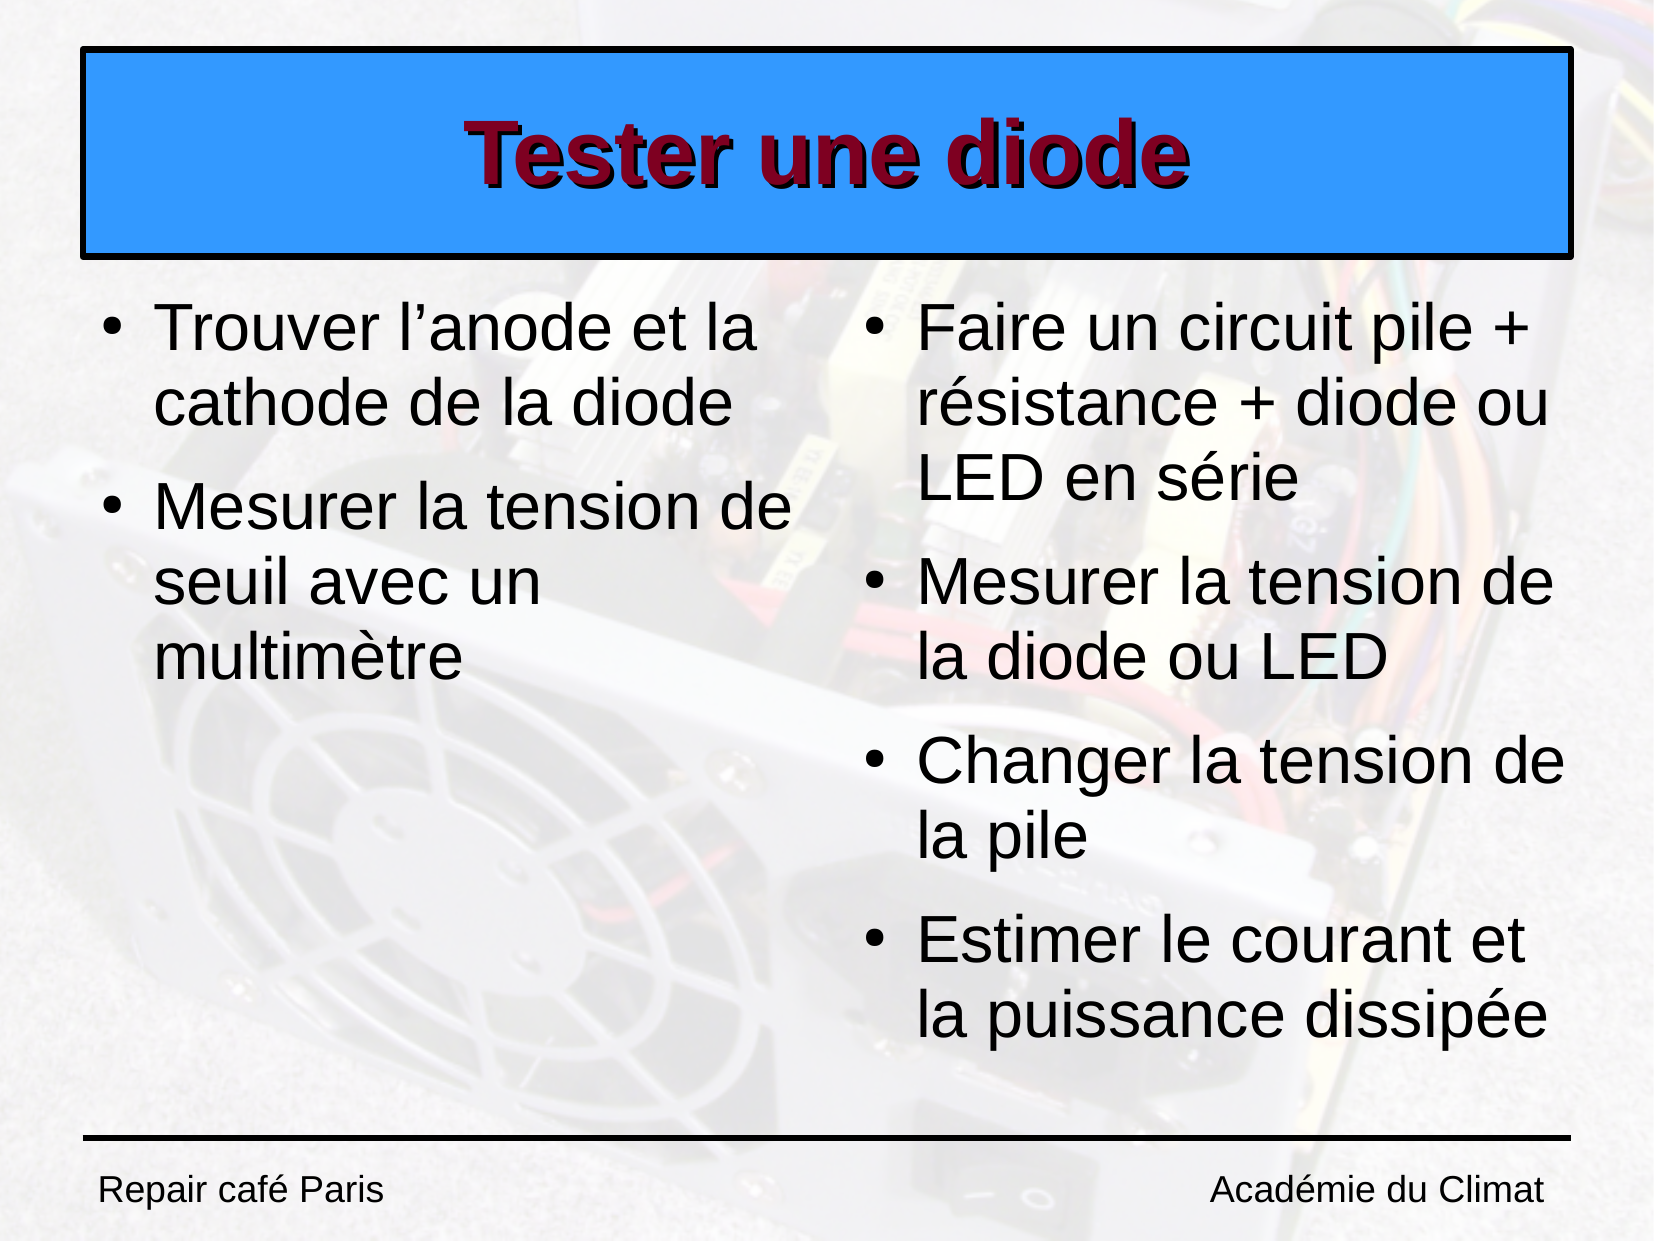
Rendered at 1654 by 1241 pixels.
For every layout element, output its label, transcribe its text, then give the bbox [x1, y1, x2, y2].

text_box Repair café Paris Académie du Climat [82, 1161, 1571, 1219]
list Faire un circuit pile + résistance + diode ou LED en série Mesurer la tension de la diode ou LED Changer la tension de la pile Estimer le courant et la puissance dissipée [845, 290, 1572, 1052]
picture [0, 0, 1654, 1241]
title Tester une diode [82, 49, 1571, 257]
list Trouver l’anode et la cathode de la diode Mesurer la tension de seuil avec un multimètre [82, 290, 809, 1010]
